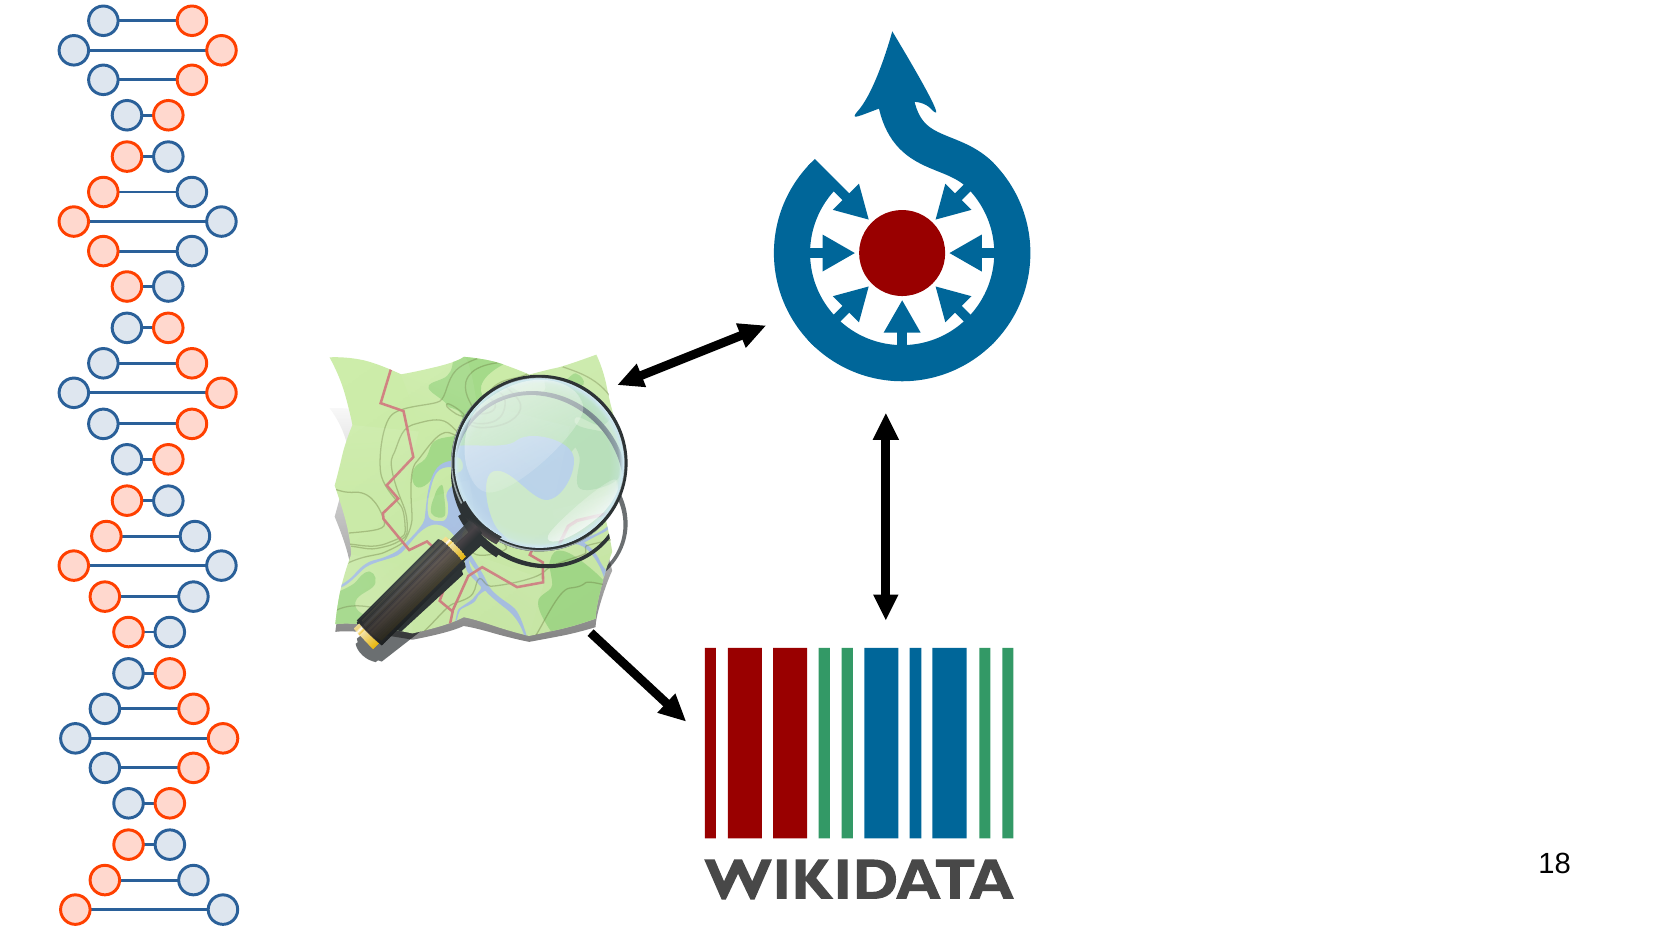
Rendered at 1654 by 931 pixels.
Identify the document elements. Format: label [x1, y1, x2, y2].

picture [770, 30, 1034, 384]
picture [659, 631, 1061, 916]
picture [318, 354, 643, 680]
